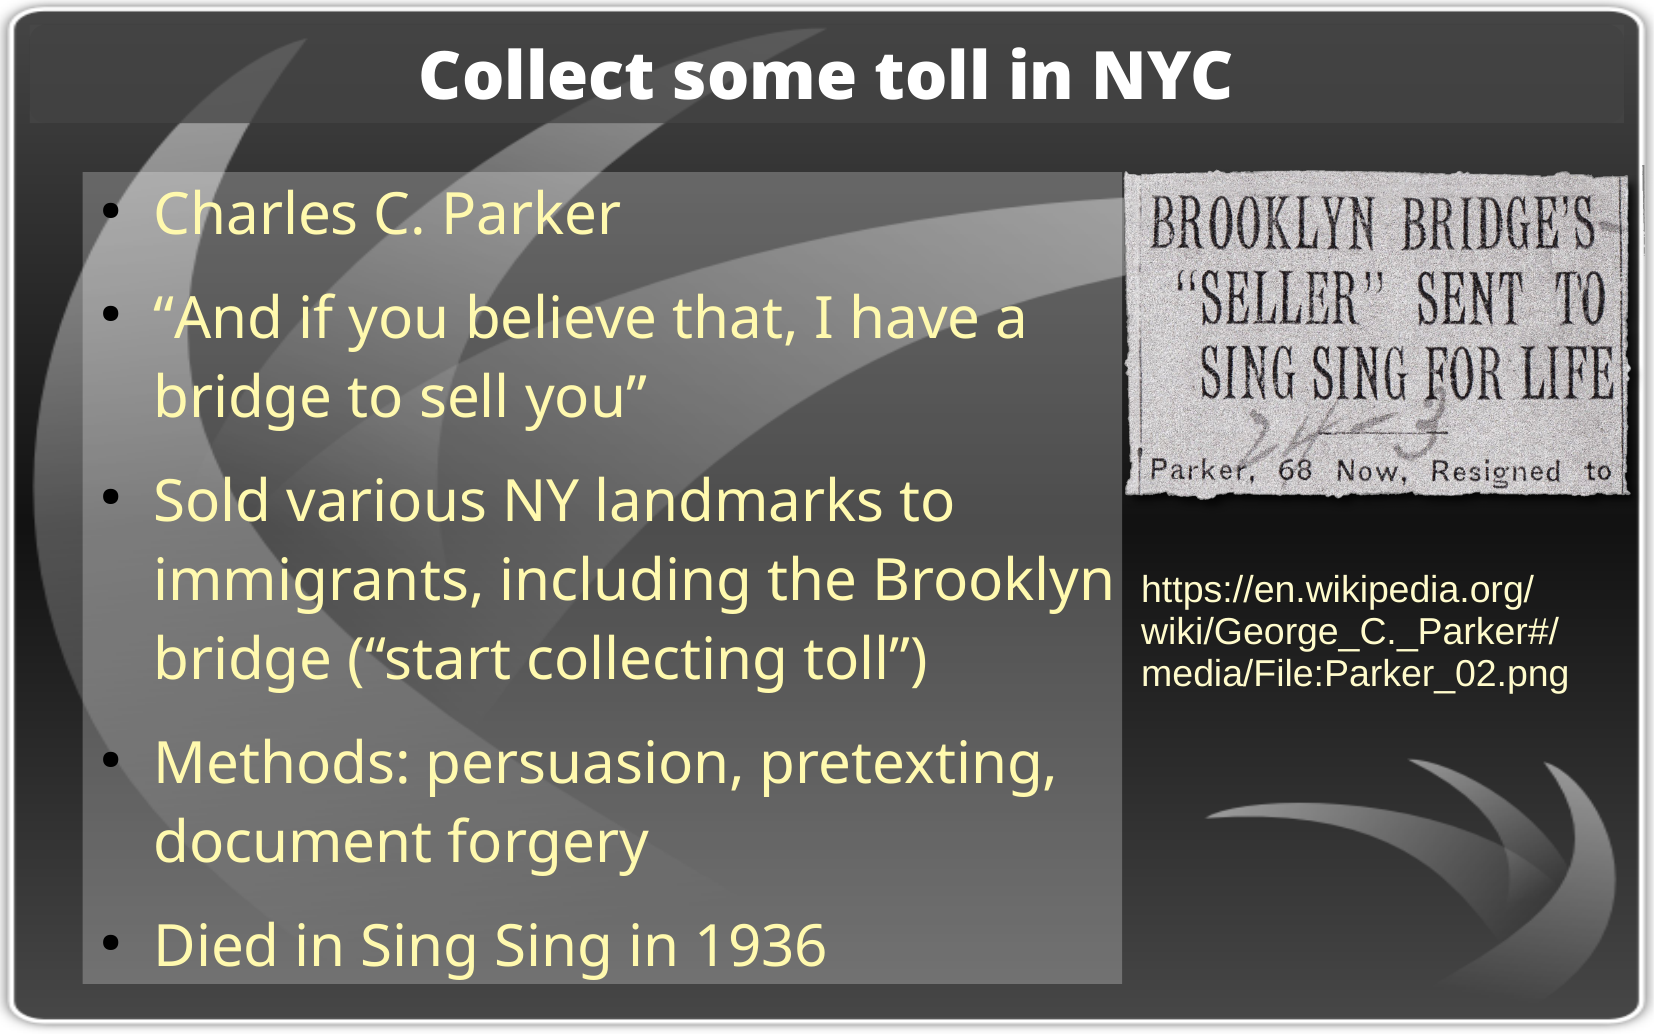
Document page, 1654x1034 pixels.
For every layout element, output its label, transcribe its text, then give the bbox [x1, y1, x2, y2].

text_box https://en.wikipedia.org/wiki/George_C._Parker#/media/File:Parker_02.png [1126, 561, 1625, 806]
picture [0, 0, 1654, 1034]
list Charles C. Parker “And if you believe that, I have a bridge to sell you” Sold various NY landmarks to immigrants, including the Brooklyn bridge (“start collecting toll”) Methods: persuasion, pretexting, document forgery Died in Sing Sing in 1936 [82, 172, 1123, 962]
title Collect some toll in NYC [29, 24, 1625, 124]
